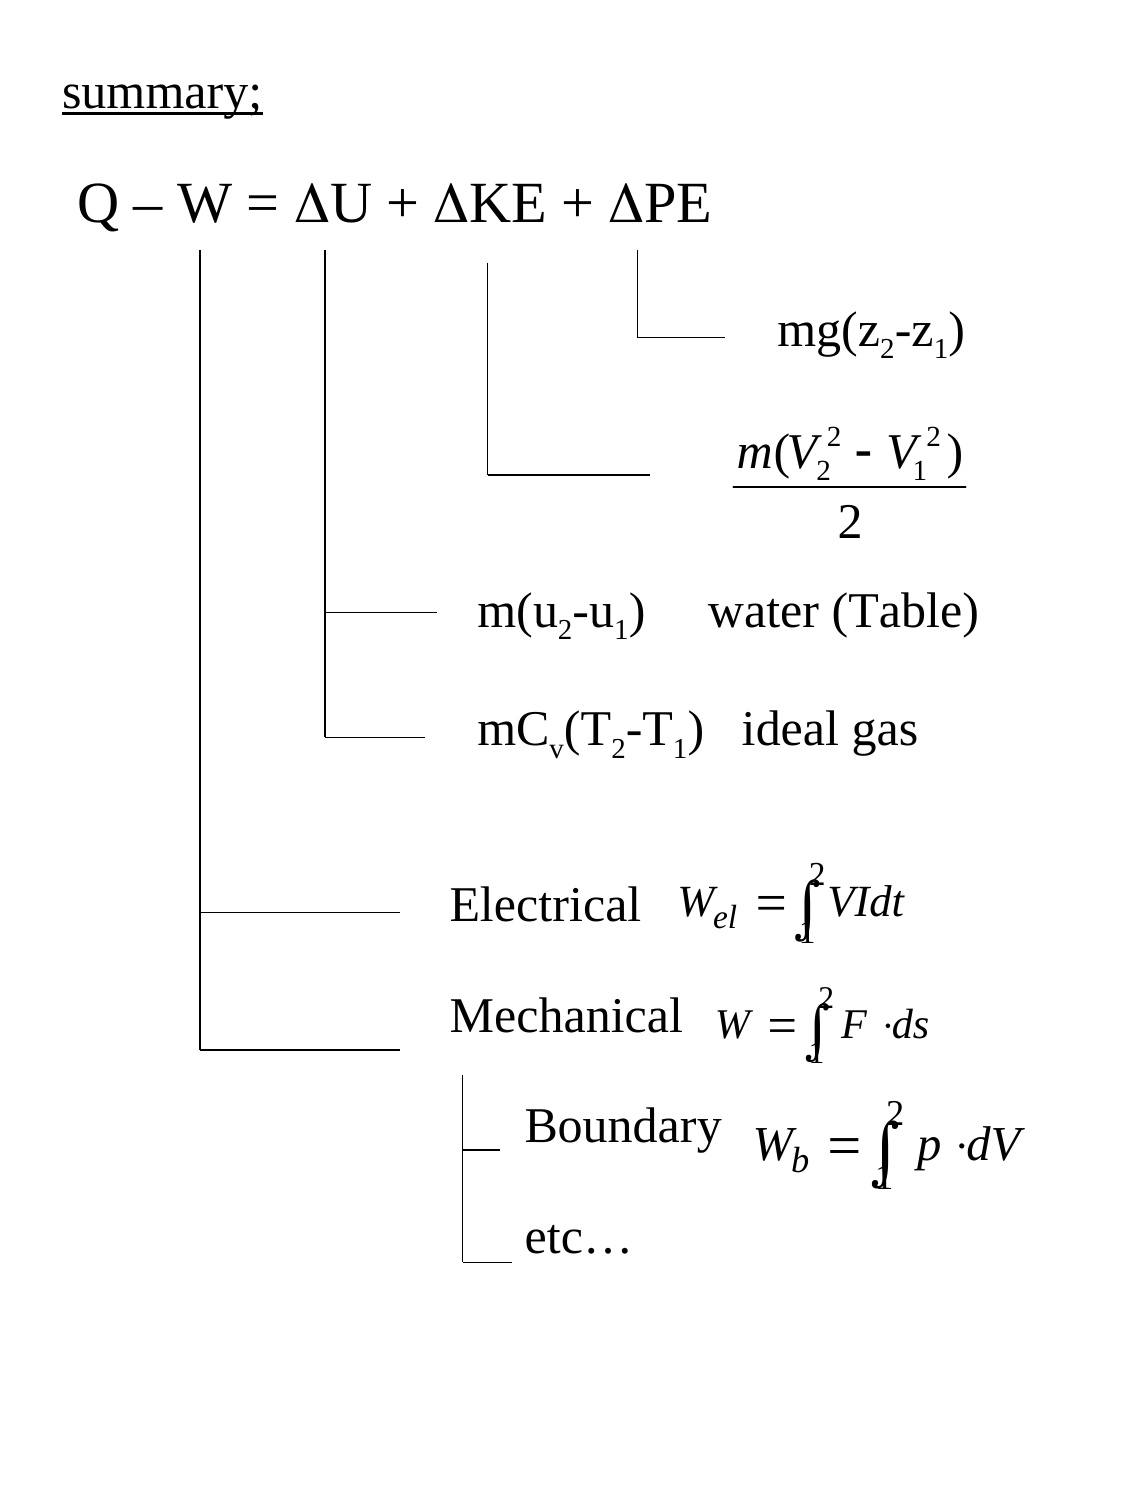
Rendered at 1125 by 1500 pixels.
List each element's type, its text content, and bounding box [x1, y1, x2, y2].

text_box Electrical Mechanical Boundary etc… [434, 869, 938, 1272]
chart [712, 975, 938, 1074]
text_box summary; [47, 56, 351, 128]
text_box m(u2-u1) water (Table) mCv(T2-T1) ideal gas [462, 574, 1003, 773]
chart [725, 412, 976, 550]
text_box mg(z2-z1) [762, 294, 1063, 373]
chart [675, 849, 913, 955]
chart [750, 1087, 1038, 1202]
text_box Q – W = U + KE + PE [62, 162, 988, 243]
